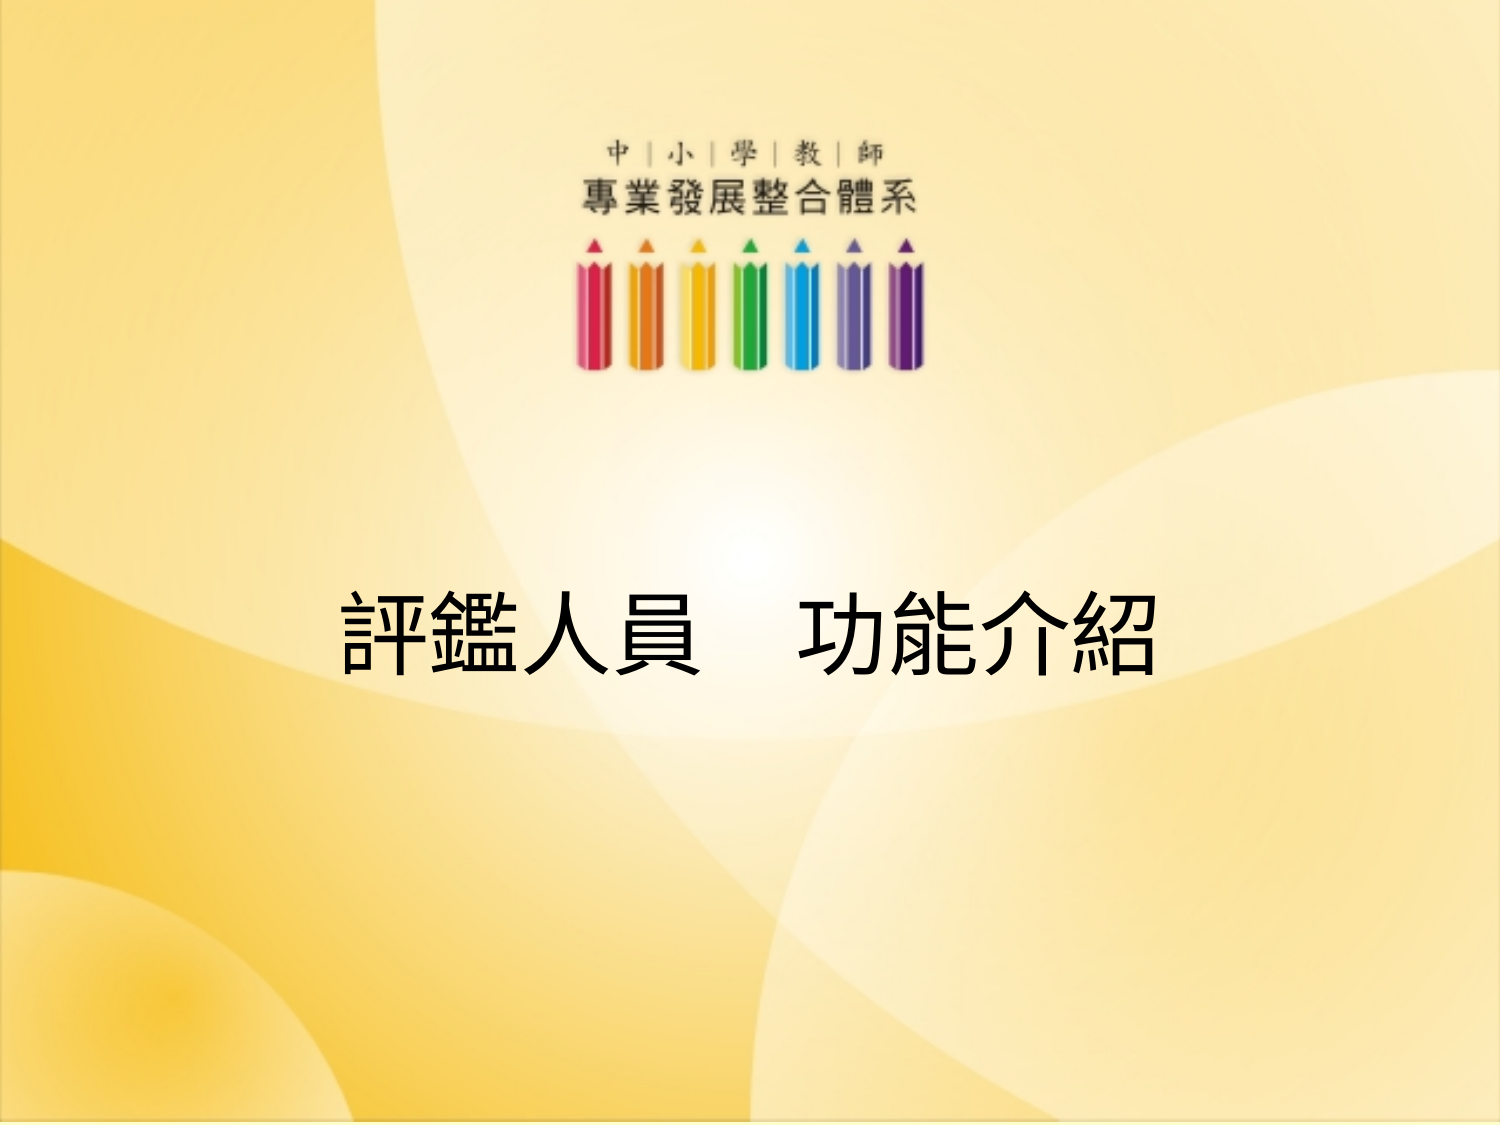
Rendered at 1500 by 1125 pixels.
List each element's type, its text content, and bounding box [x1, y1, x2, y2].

title 評鑑人員 功能介紹 [112, 456, 1388, 698]
picture [0, 0, 1500, 1122]
